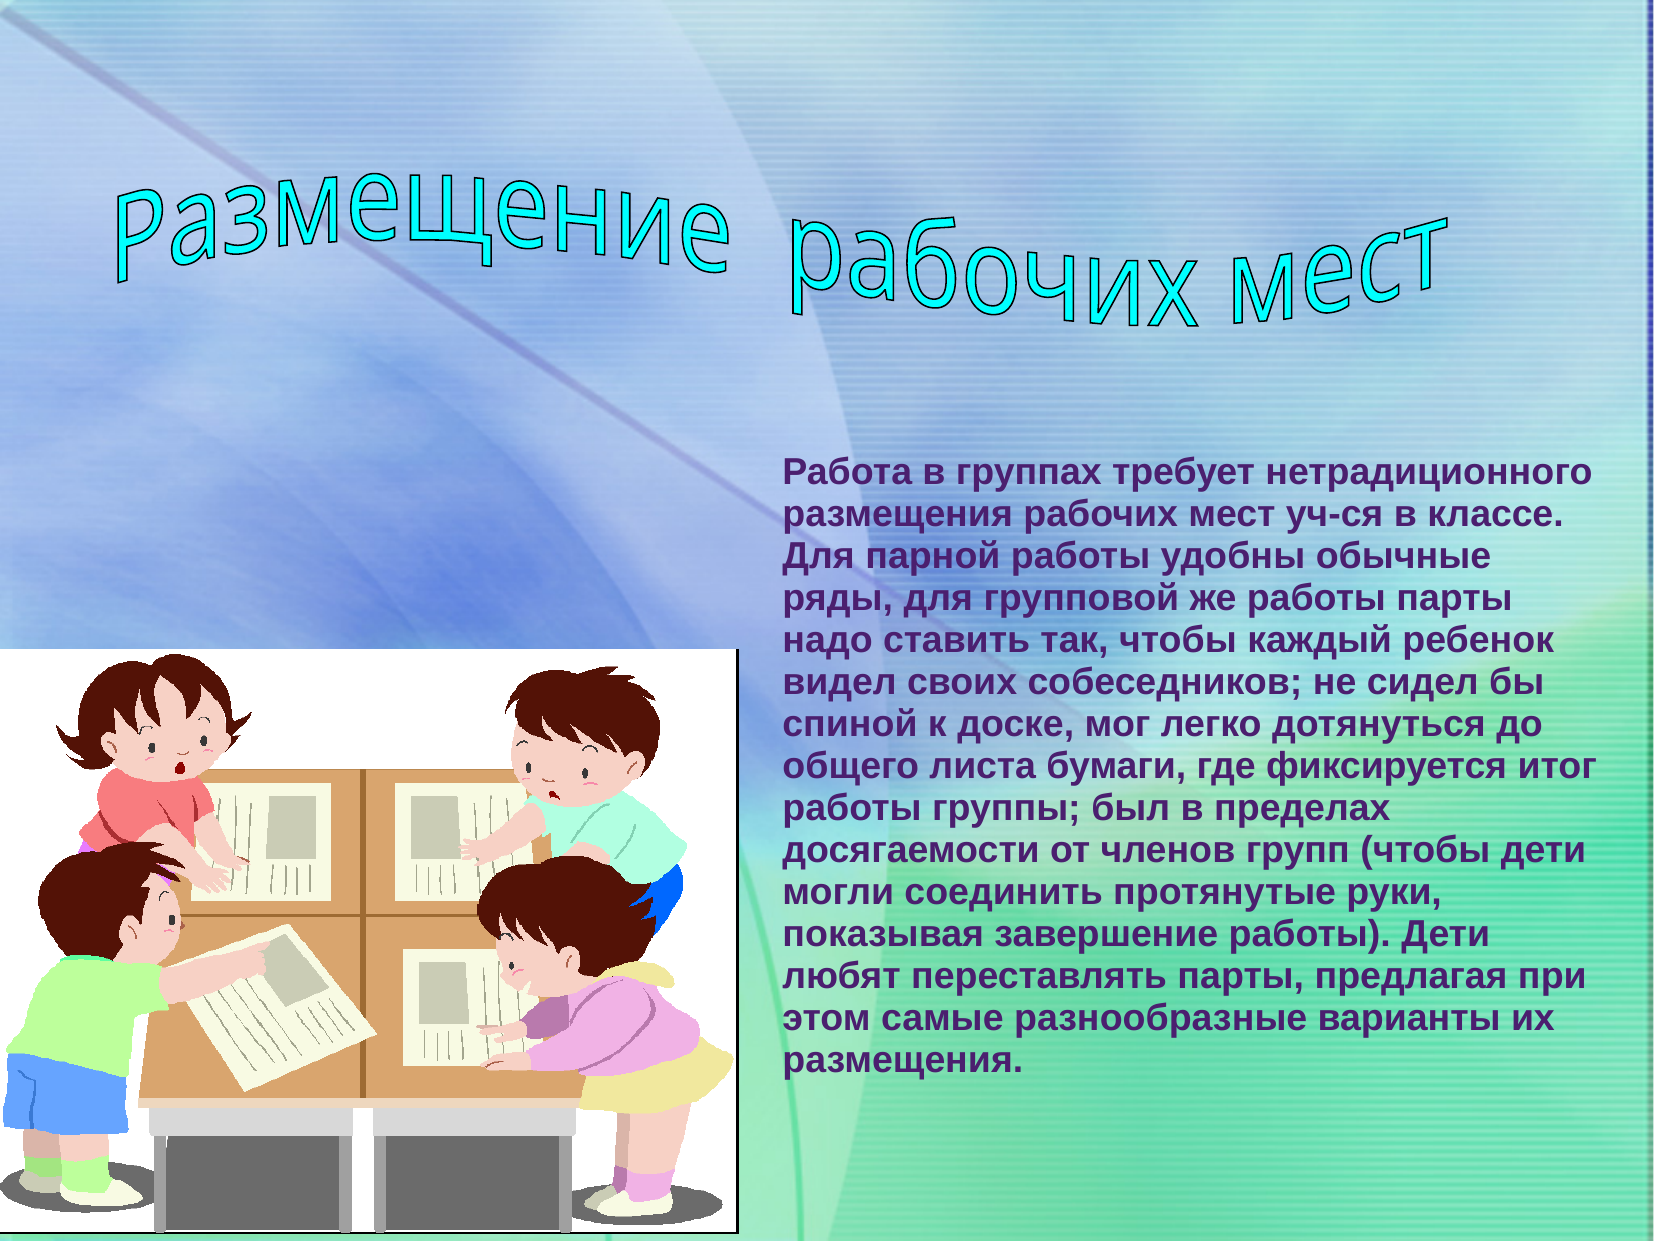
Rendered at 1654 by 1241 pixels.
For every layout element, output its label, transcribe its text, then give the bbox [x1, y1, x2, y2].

text_box Размещение рабочих мест [906, 217, 956, 308]
text_box Размещение рабочих мест [621, 192, 669, 265]
text_box Размещение рабочих мест [350, 173, 397, 241]
text_box Размещение рабочих мест [1361, 232, 1400, 303]
text_box Размещение рабочих мест [118, 189, 163, 283]
text_box Размещение рабочих мест [279, 176, 337, 247]
text_box Размещение рабочих мест [1148, 260, 1198, 326]
text_box Размещение рабочих мест [410, 175, 492, 267]
text_box Работа в группах требует нетрадиционного размещения рабочих мест уч-ся в классе. Для парной работы удобны обычные ряды, для групповой же работы парты надо ставить так, чтобы каждый ребенок видел своих собеседников; не сидел бы спиной к доске, мог легко дотянуться до общего листа бумаги, где фиксируется итог работы группы; был в пределах досягаемости от членов групп (чтобы дети могли соединить протянутые руки, показывая завершение работы). Дети любят переставлять парты, предлагая при этом самые разнообразные варианты их размещения. [767, 442, 1625, 1241]
text_box Размещение рабочих мест [498, 180, 545, 249]
text_box Размещение рабочих мест [850, 231, 894, 301]
text_box Размещение рабочих мест [966, 247, 1017, 315]
text_box Размещение рабочих мест [1090, 258, 1138, 326]
text_box Размещение рабочих мест [792, 219, 841, 315]
text_box Размещение рабочих мест [1305, 245, 1352, 313]
text_box Размещение рабочих мест [682, 204, 728, 273]
text_box Размещение рабочих мест [1027, 252, 1074, 322]
text_box Размещение рабочих мест [225, 185, 267, 255]
picture [0, 0, 1654, 1241]
text_box Размещение рабочих мест [1404, 217, 1447, 290]
text_box Размещение рабочих мест [171, 194, 215, 265]
text_box Размещение рабочих мест [1234, 253, 1292, 324]
text_box Размещение рабочих мест [557, 185, 605, 255]
